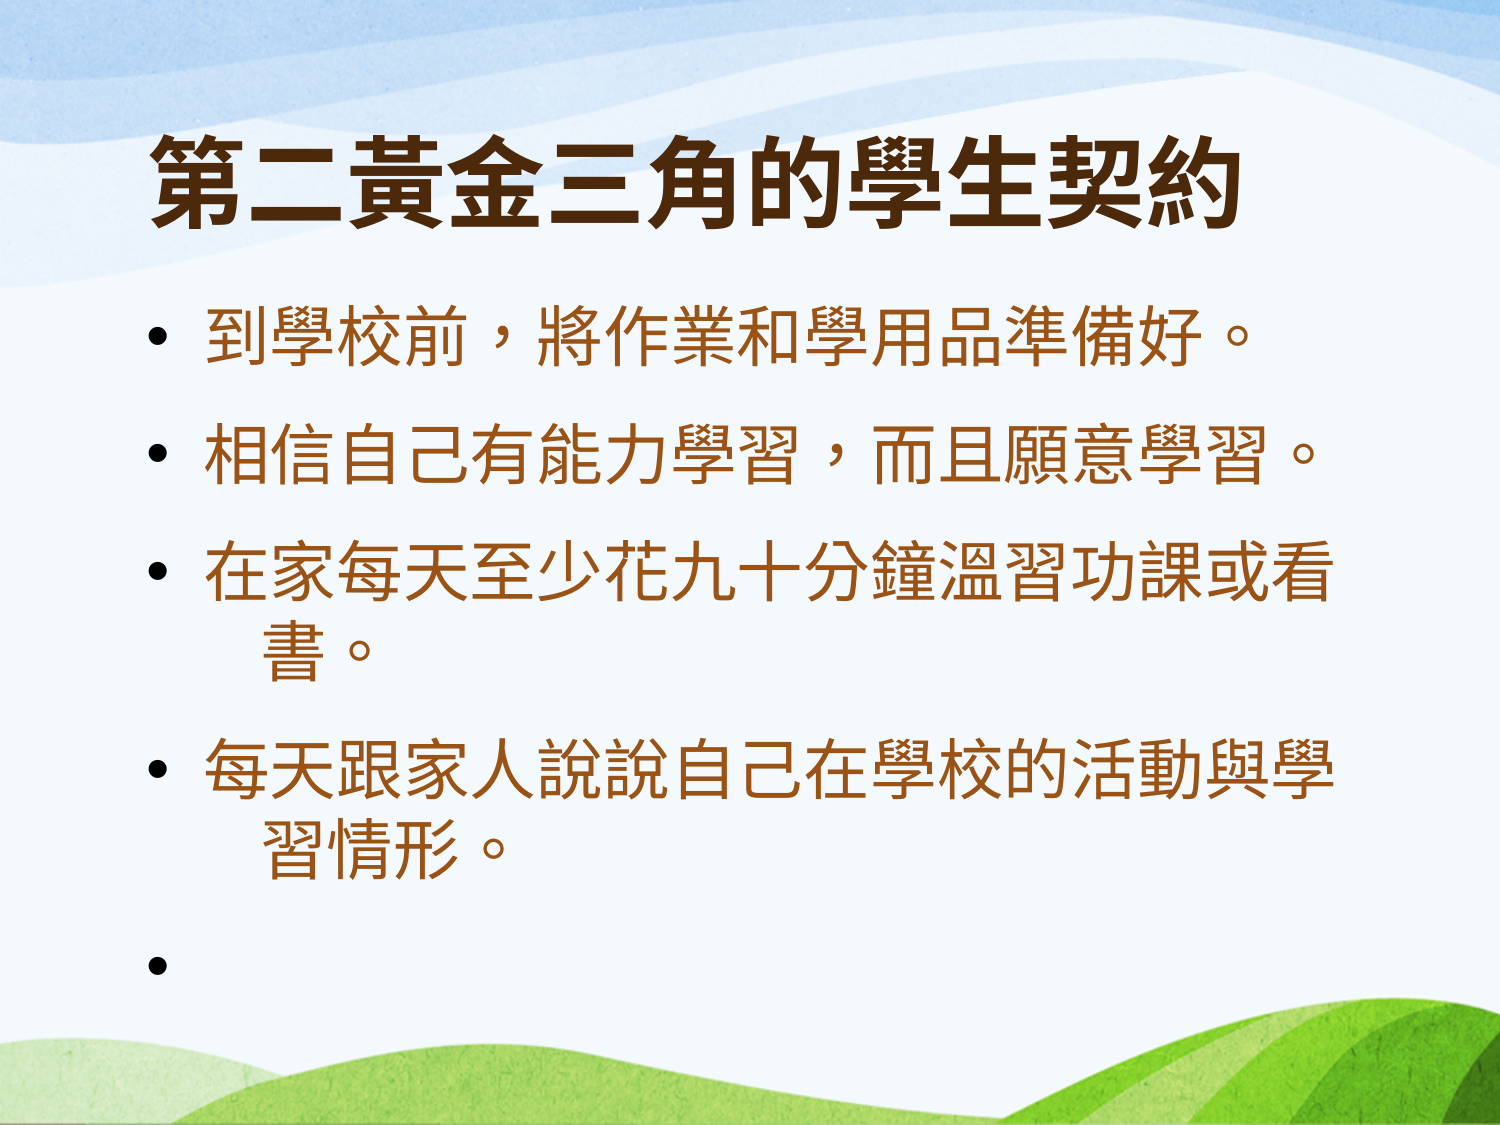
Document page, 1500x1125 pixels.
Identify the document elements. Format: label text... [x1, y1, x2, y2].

title 第二黃金三角的學生契約 [131, 50, 1369, 251]
list 到學校前，將作業和學用品準備好。 相信自己有能力學習，而且願意學習。 在家每天至少花九十分鐘溫習功課或看書。 每天跟家人說說自己在學校的活動與學習情形。 [131, 287, 1369, 982]
